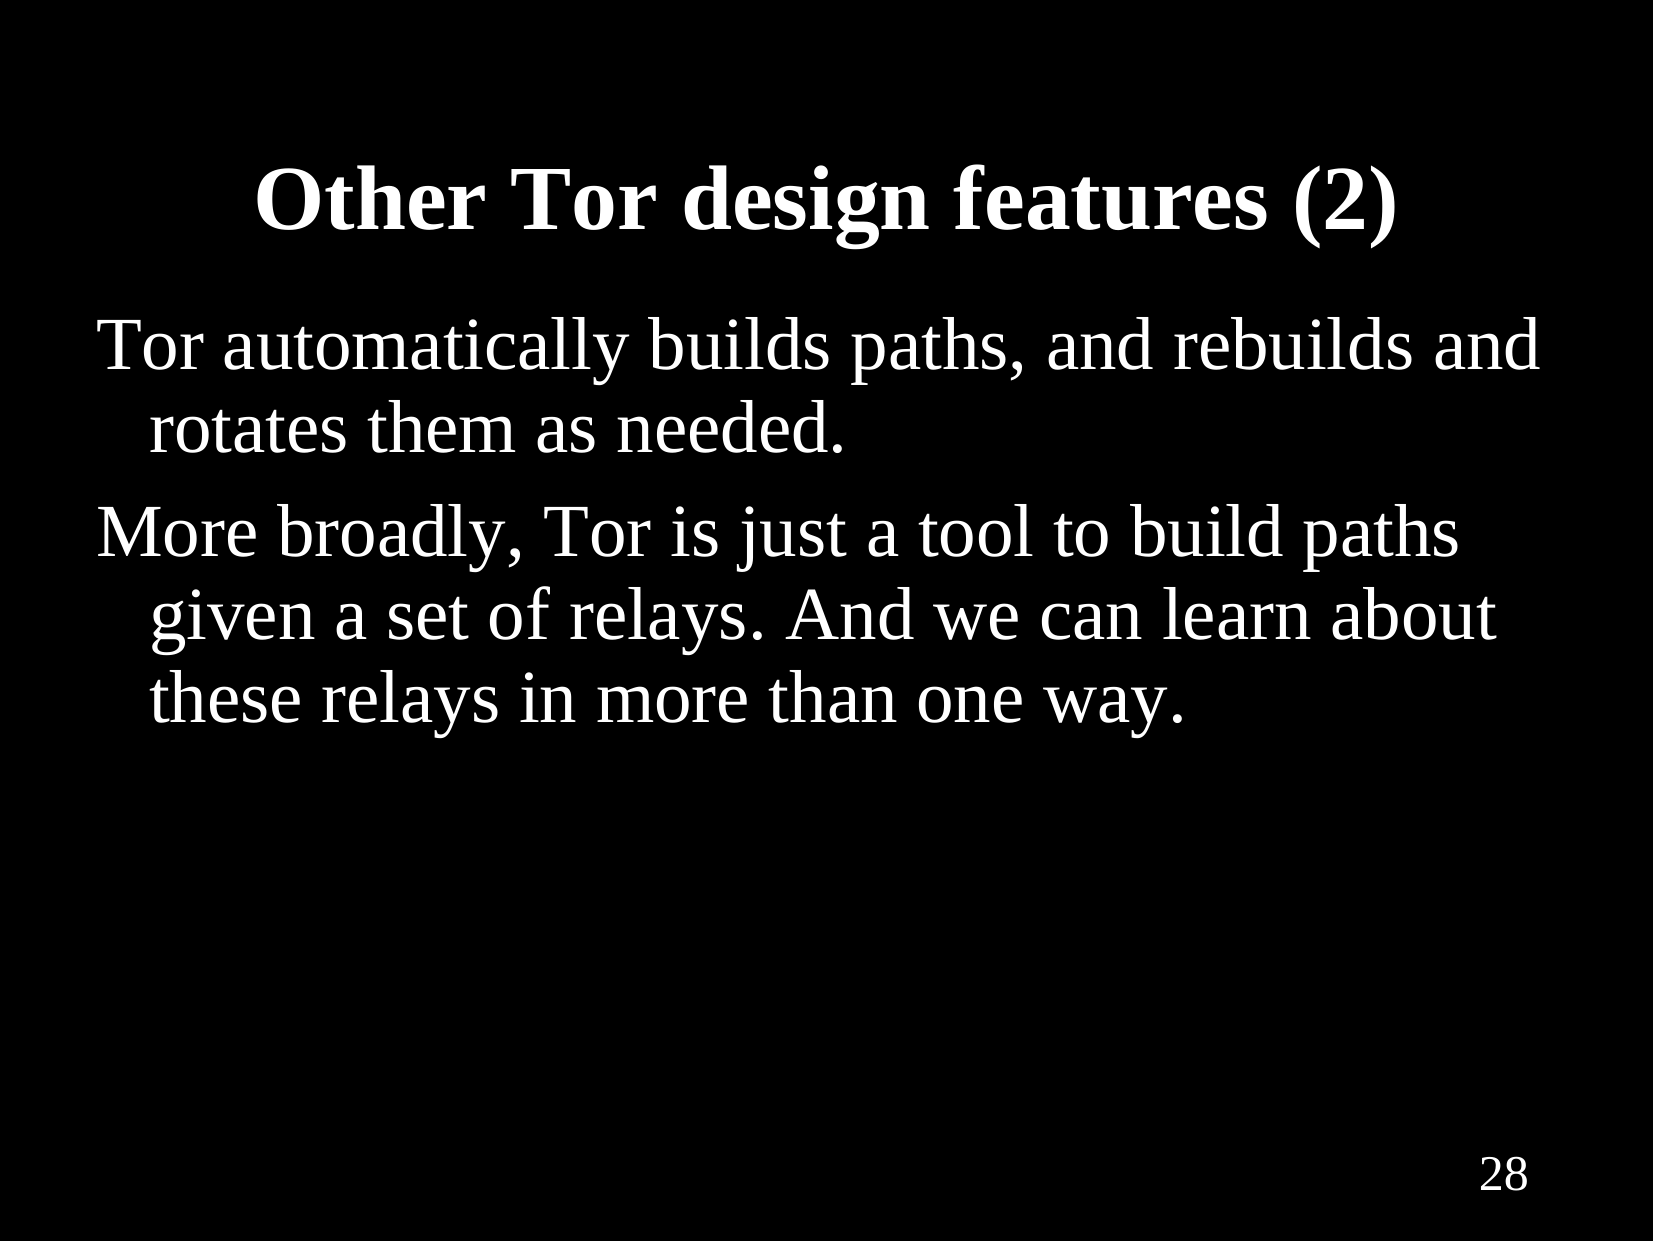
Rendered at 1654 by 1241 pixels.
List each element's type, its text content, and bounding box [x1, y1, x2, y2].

list Tor automatically builds paths, and rebuilds and rotates them as needed. More broadly, Tor is just a tool to build paths given a set of relays. And we can learn about these relays in more than one way. [78, 302, 1569, 1093]
title Other Tor design features (2) [121, 103, 1534, 294]
